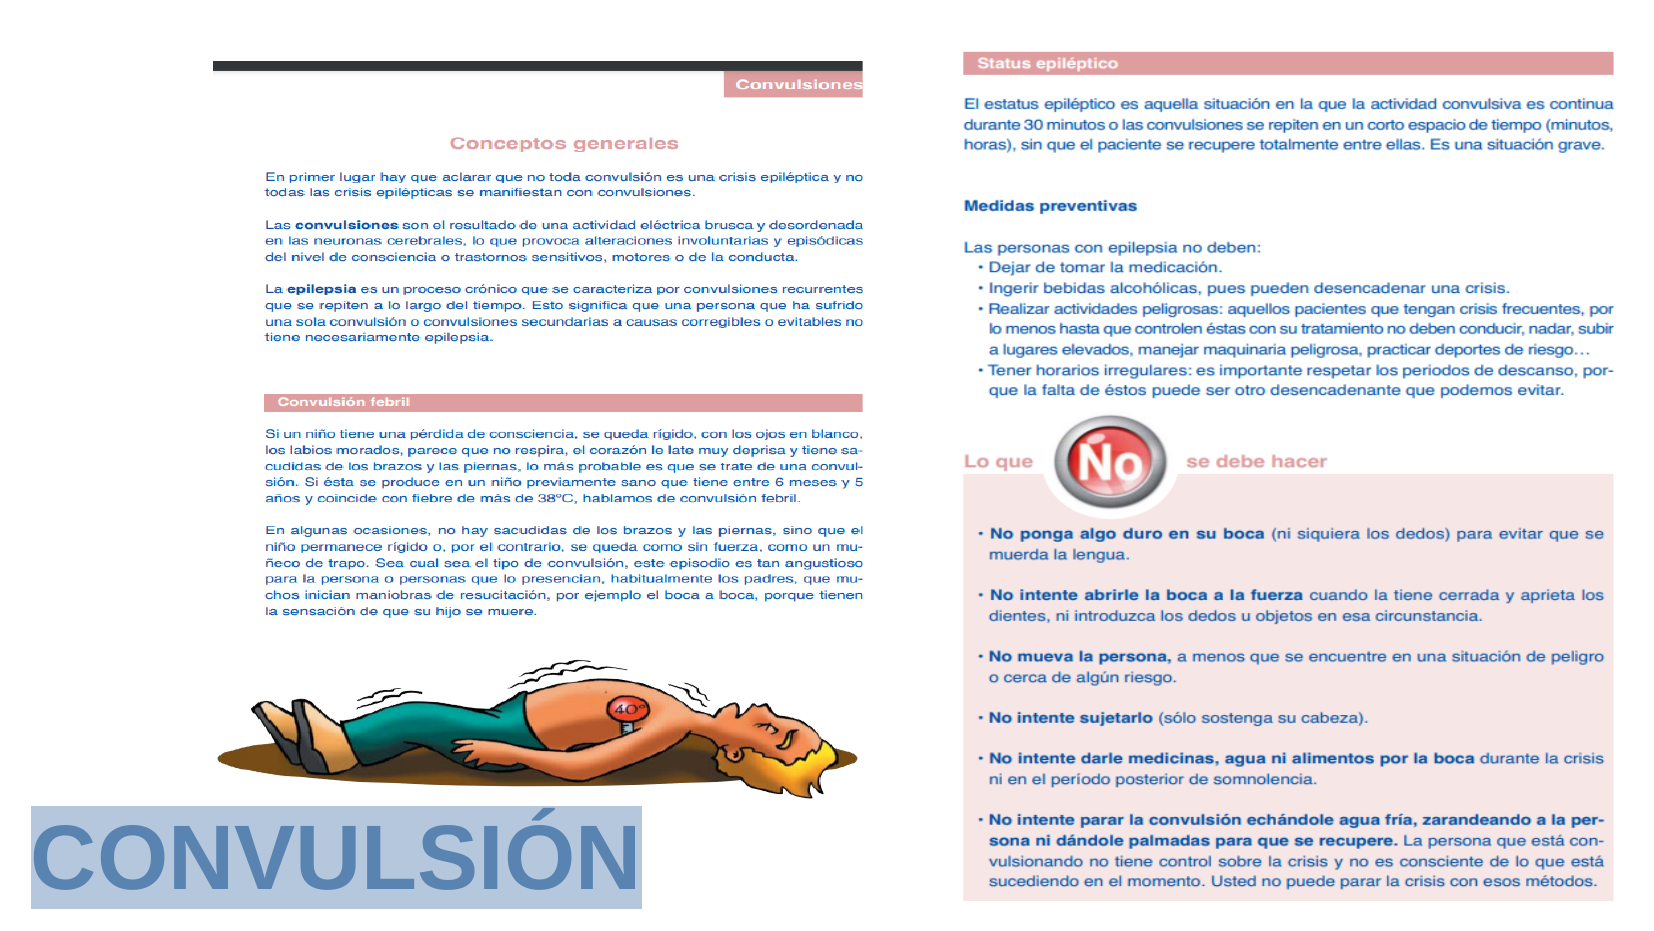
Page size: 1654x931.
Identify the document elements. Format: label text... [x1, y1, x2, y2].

title CONVULSIÓN [0, 774, 709, 931]
picture [915, 36, 1617, 901]
picture [213, 61, 863, 800]
